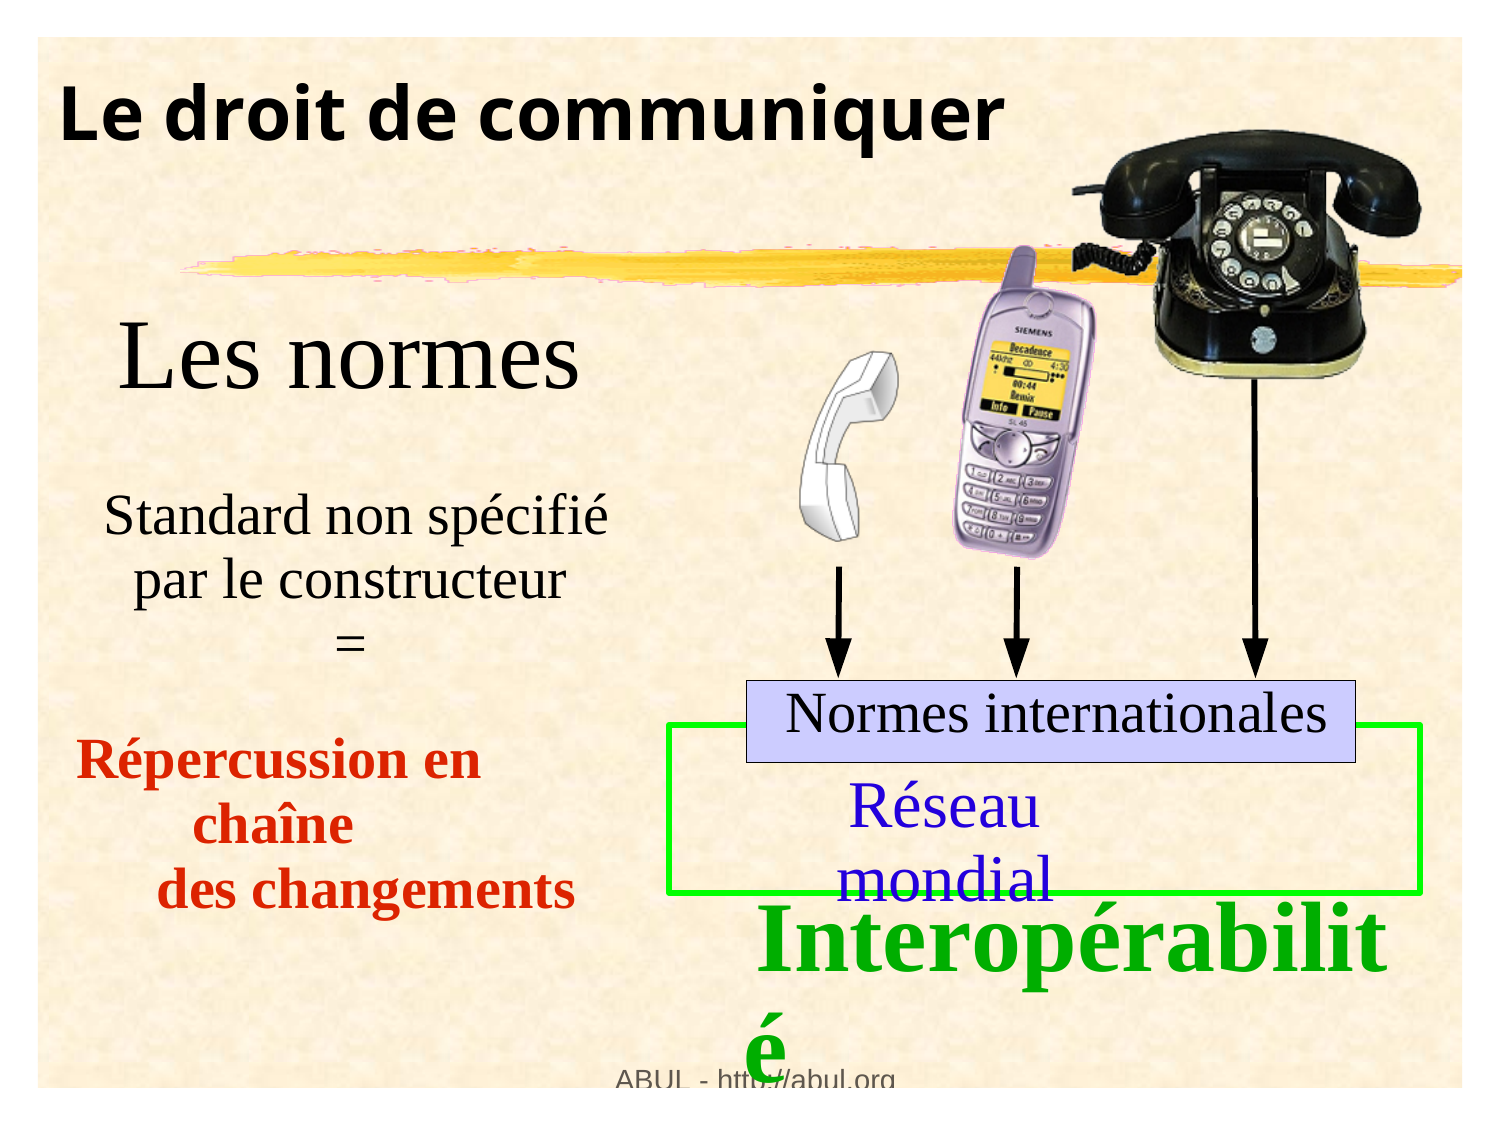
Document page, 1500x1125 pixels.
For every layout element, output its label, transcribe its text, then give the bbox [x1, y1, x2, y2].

picture [620, 1073, 627, 1082]
picture [738, 1076, 743, 1088]
text_box [746, 680, 1356, 763]
picture [639, 1081, 649, 1088]
picture [754, 1079, 761, 1088]
picture [858, 1076, 866, 1088]
picture [722, 1076, 729, 1088]
text_box Répercussion en chaîne des changements [63, 726, 658, 903]
picture [763, 1082, 776, 1088]
text_box Normes internationales [773, 680, 1333, 761]
text_box Les normes [106, 299, 584, 438]
picture [639, 1072, 648, 1078]
picture [37, 37, 1463, 1088]
text_box Standard non spécifié par le constructeur = [91, 482, 610, 725]
picture [794, 1082, 801, 1088]
picture [618, 1084, 630, 1088]
picture [811, 1076, 818, 1088]
picture [761, 1040, 771, 1054]
text_box Réseau mondial [836, 767, 1278, 849]
text_box Interopérabilité [743, 882, 1433, 1034]
picture [883, 1076, 891, 1088]
text_box Le droit de communiquer [57, 51, 1129, 172]
